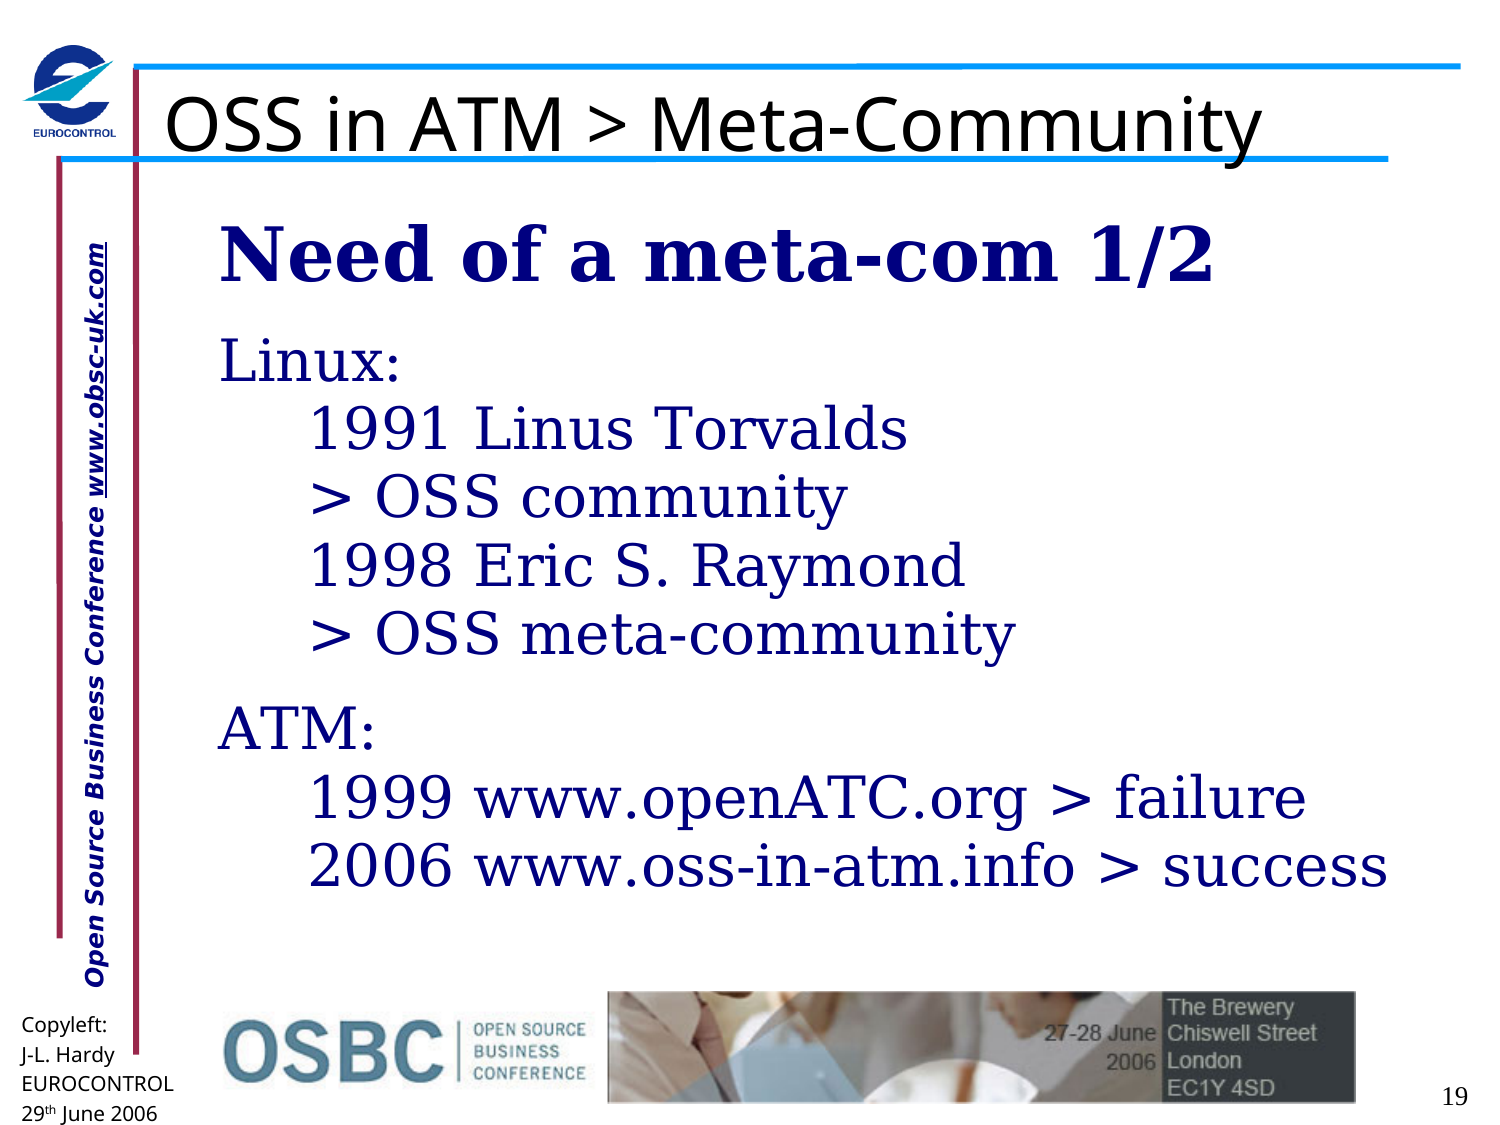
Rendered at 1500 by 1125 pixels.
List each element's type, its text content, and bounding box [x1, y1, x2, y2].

picture [201, 991, 1356, 1104]
picture [22, 45, 116, 137]
list Need of a meta-com 1/2 Linux: 1991 Linus Torvalds > OSS community 1998 Eric S. Raymond > OSS meta-community ATM: 1999 www.openATC.org > failure 2006 www.oss-in-atm.info > success [183, 210, 1447, 972]
